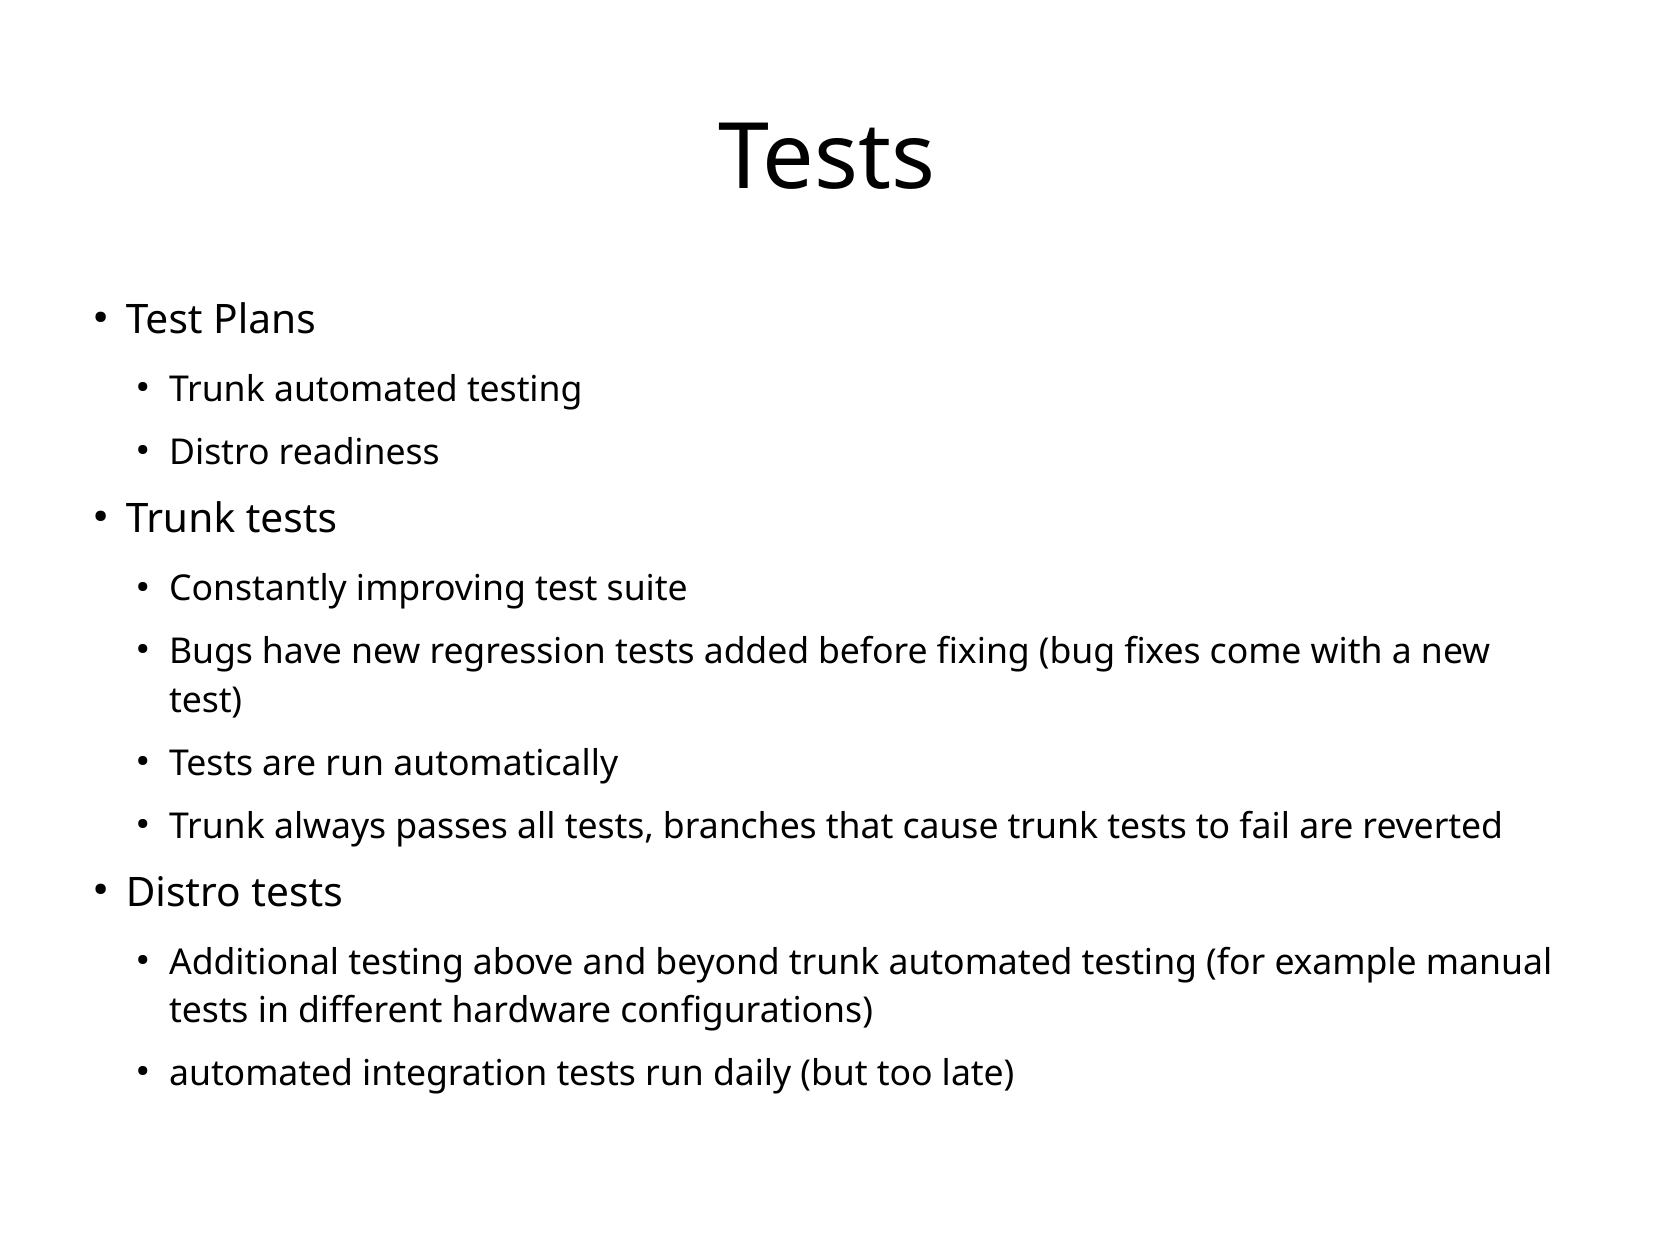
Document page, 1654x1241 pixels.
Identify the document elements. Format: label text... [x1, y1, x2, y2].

title Tests [82, 49, 1571, 257]
list Test Plans Trunk automated testing Distro readiness Trunk tests Constantly improving test suite Bugs have new regression tests added before fixing (bug fixes come with a new test) Tests are run automatically Trunk always passes all tests, branches that cause trunk tests to fail are reverted Distro tests Additional testing above and beyond trunk automated testing (for example manual tests in different hardware configurations) automated integration tests run daily (but too late) [82, 290, 1571, 1109]
